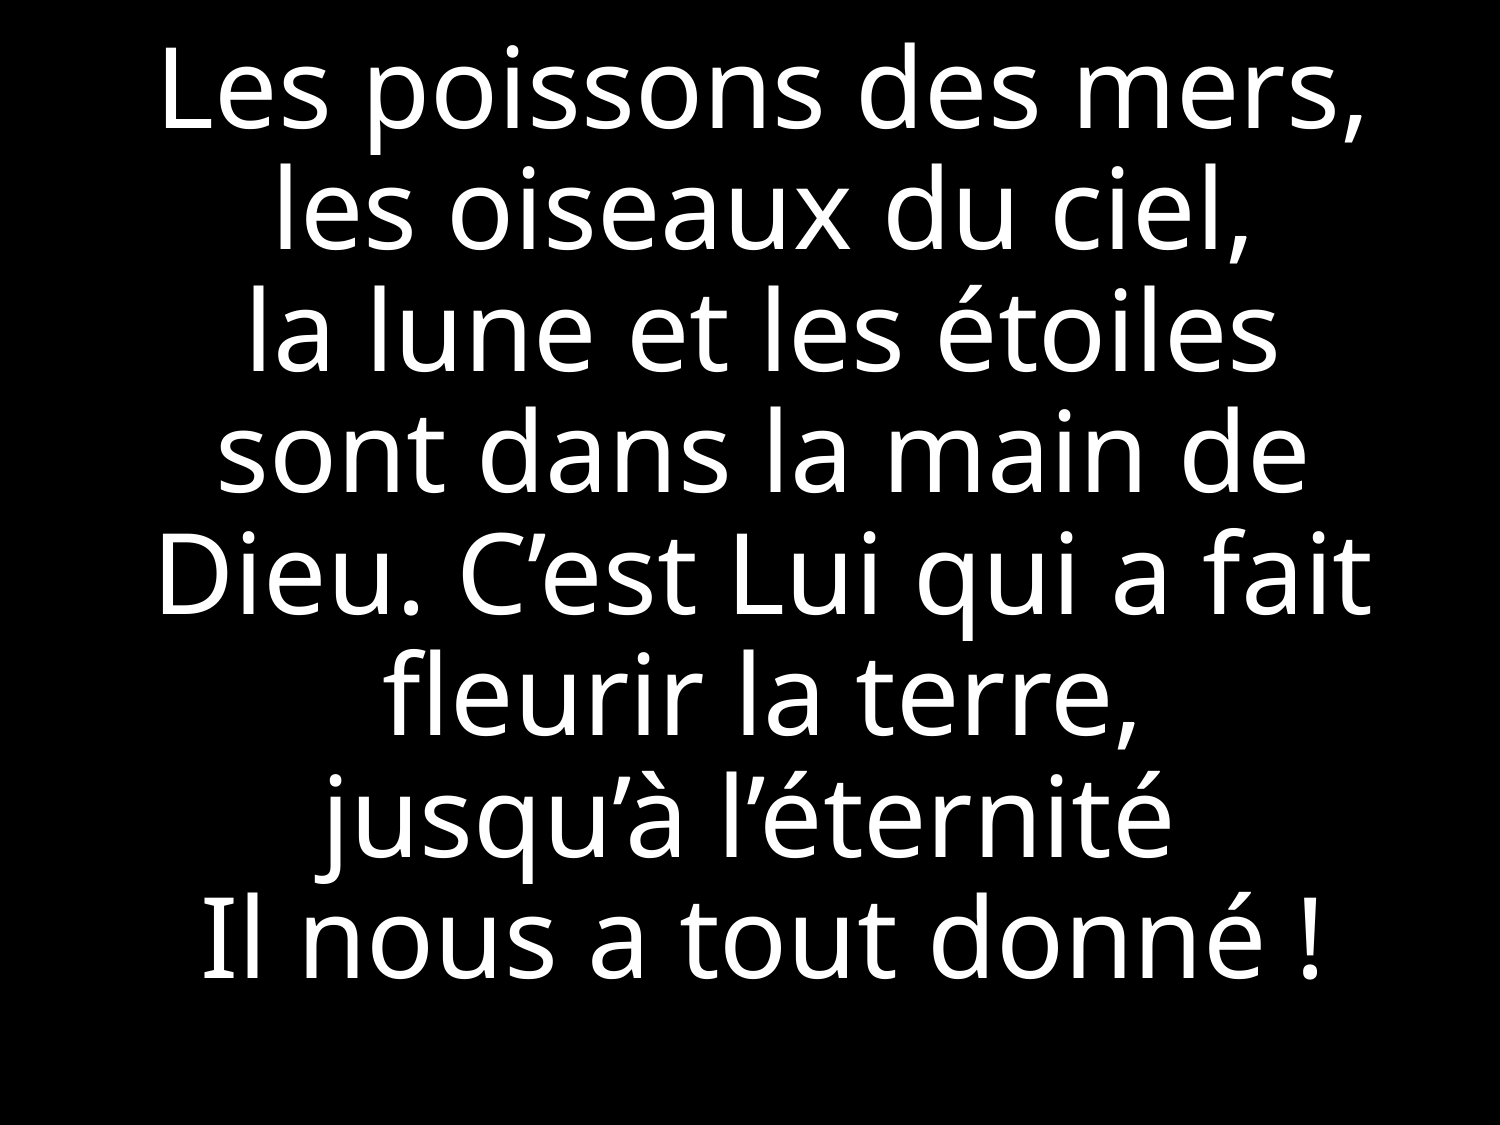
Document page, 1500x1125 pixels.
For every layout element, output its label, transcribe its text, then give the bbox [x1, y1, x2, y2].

list Les poissons des mers, les oiseaux du ciel, la lune et les étoiles sont dans la main de Dieu. C’est Lui qui a fait fleurir la terre, jusqu’à l’éternité Il nous a tout donné ! [75, 23, 1453, 1087]
